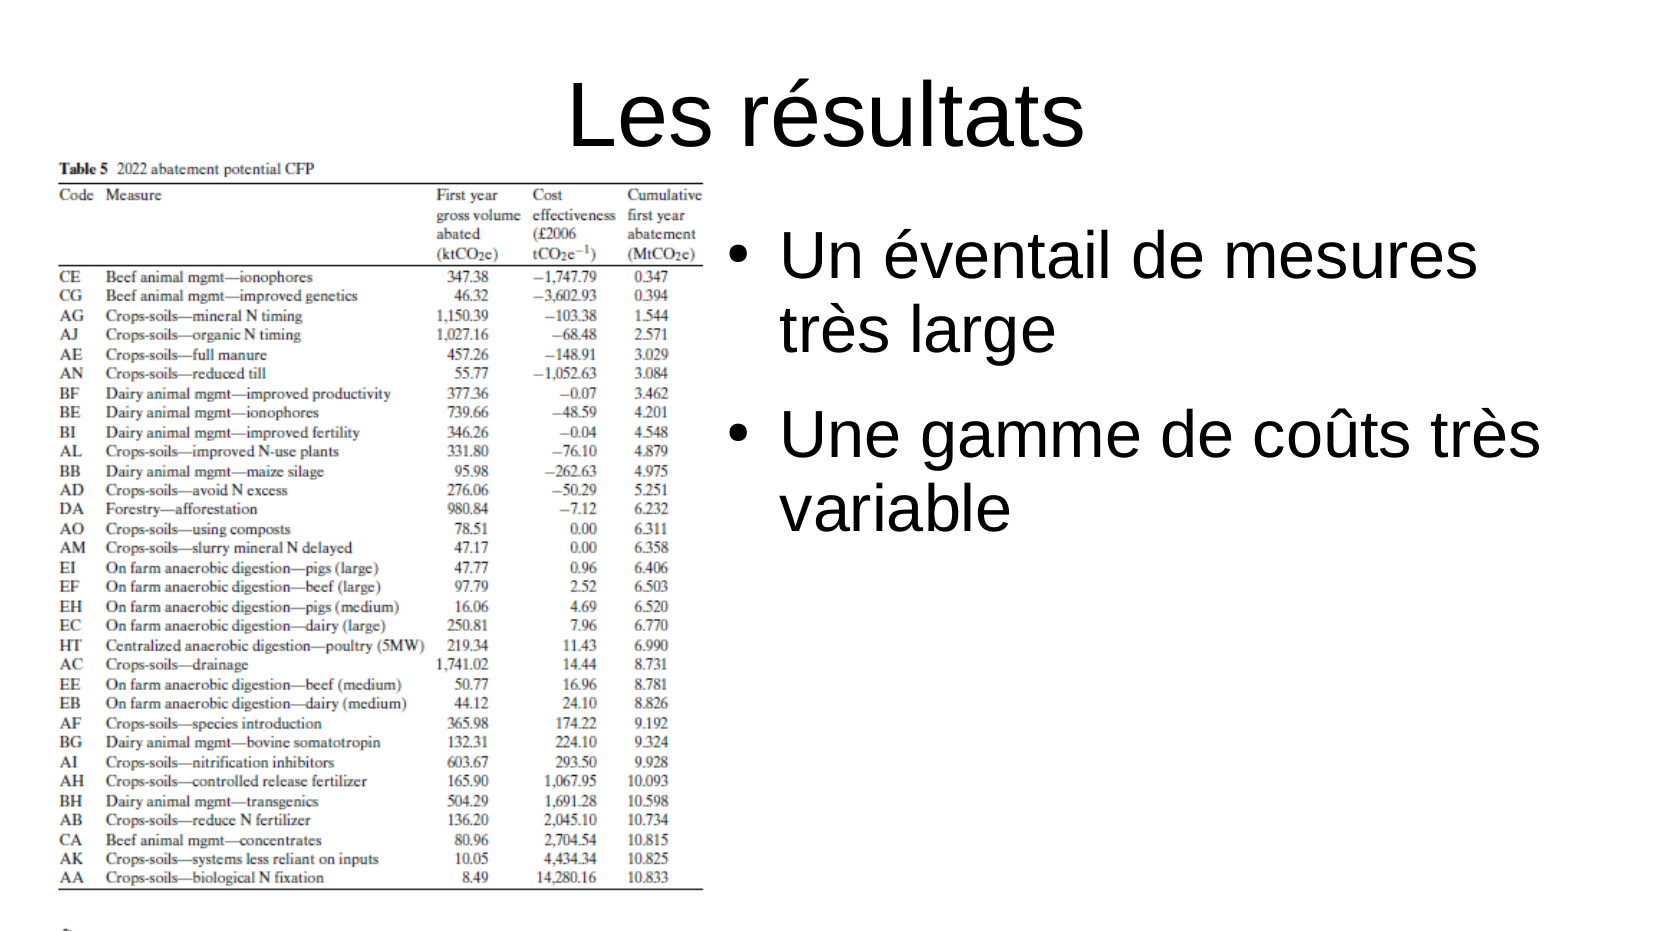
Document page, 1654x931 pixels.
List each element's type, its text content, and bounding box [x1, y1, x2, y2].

list Un éventail de mesures très large Une gamme de coûts très variable [709, 217, 1571, 758]
picture [37, 147, 709, 931]
title Les résultats [82, 37, 1571, 193]
